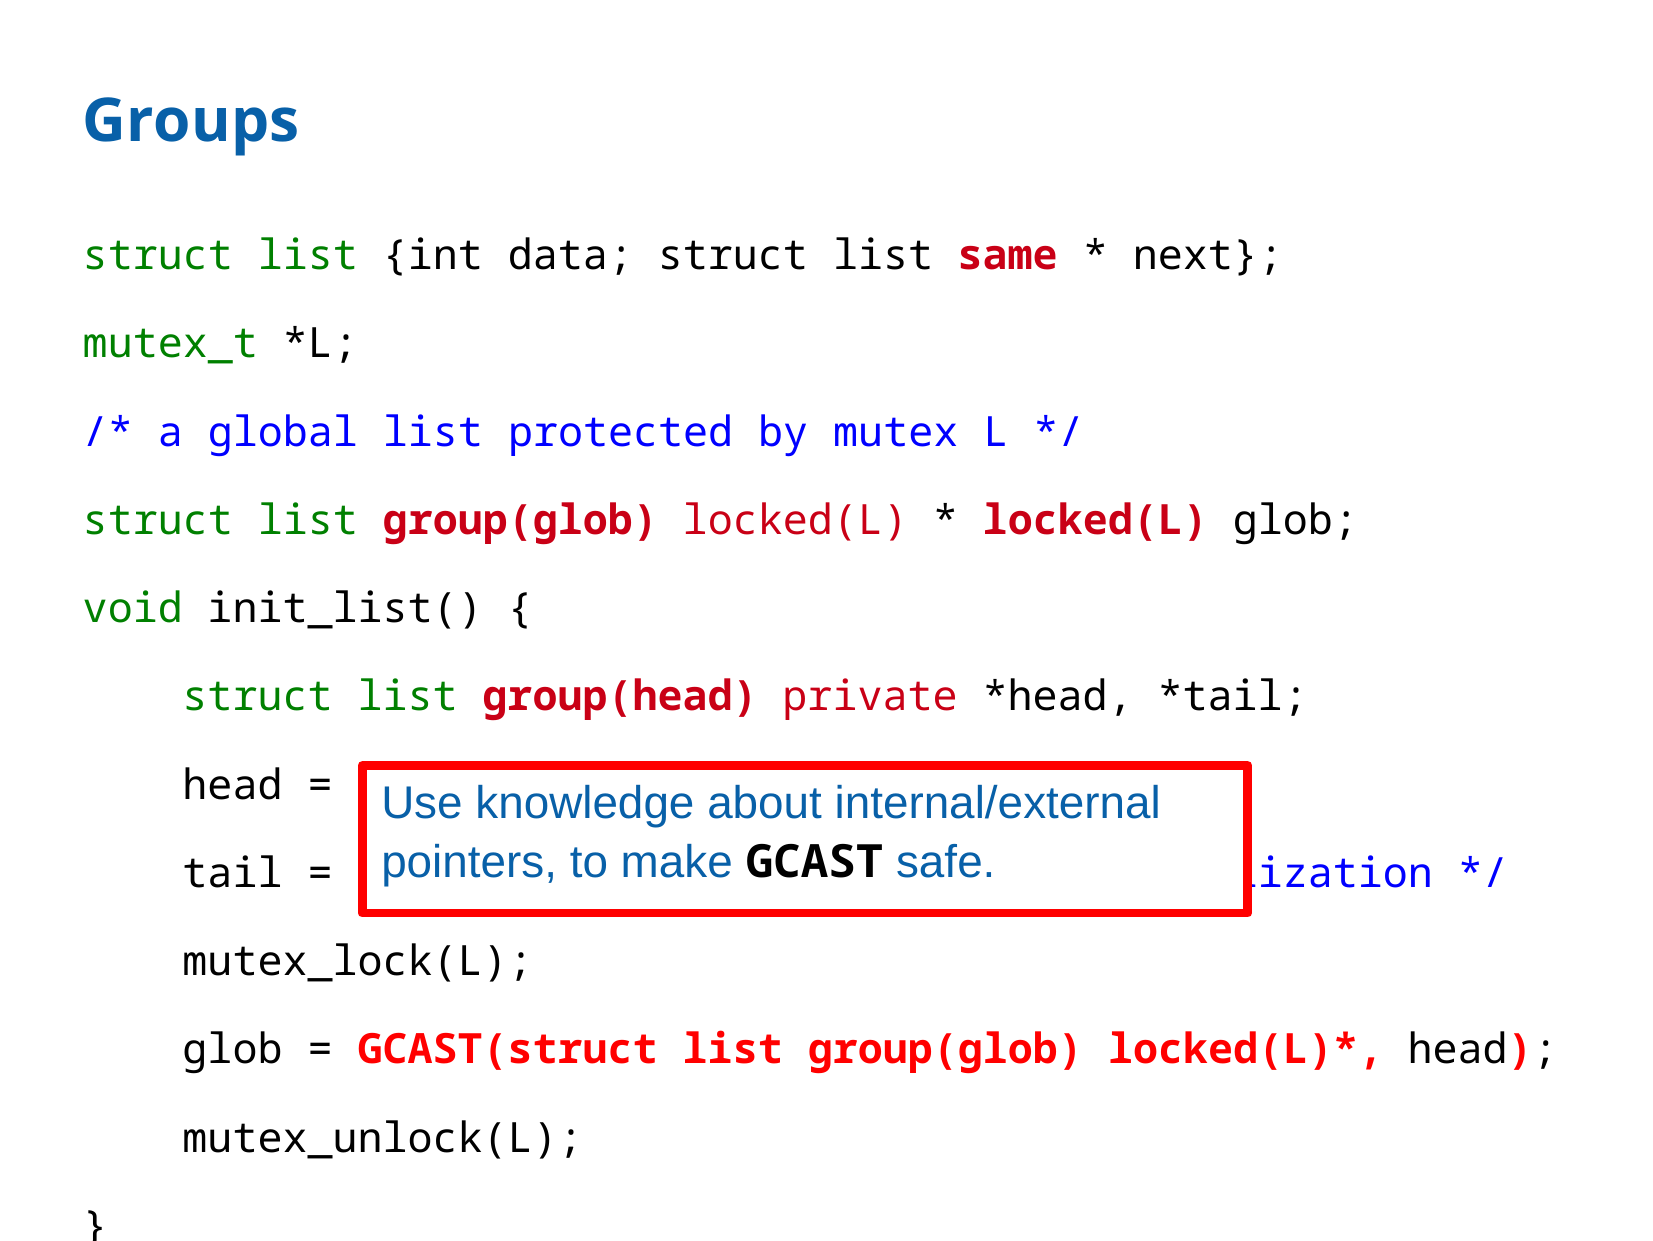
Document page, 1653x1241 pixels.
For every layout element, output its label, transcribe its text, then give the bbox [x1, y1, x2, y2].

text_box Use knowledge about internal/external pointers, to make GCAST safe. [362, 765, 1248, 913]
list struct list {int data; struct list same * next}; mutex_t *L; /* a global list protected by mutex L */ struct list group(glob) locked(L) * locked(L) glob; void init_list() { struct list group(head) private *head, *tail; head = malloc(...); tail = build_list(head); /* private initialization */ mutex_lock(L); glob = GCAST(struct list group(glob) locked(L)*, head); mutex_unlock(L); } [82, 225, 1571, 1169]
title Groups [82, 56, 1571, 181]
